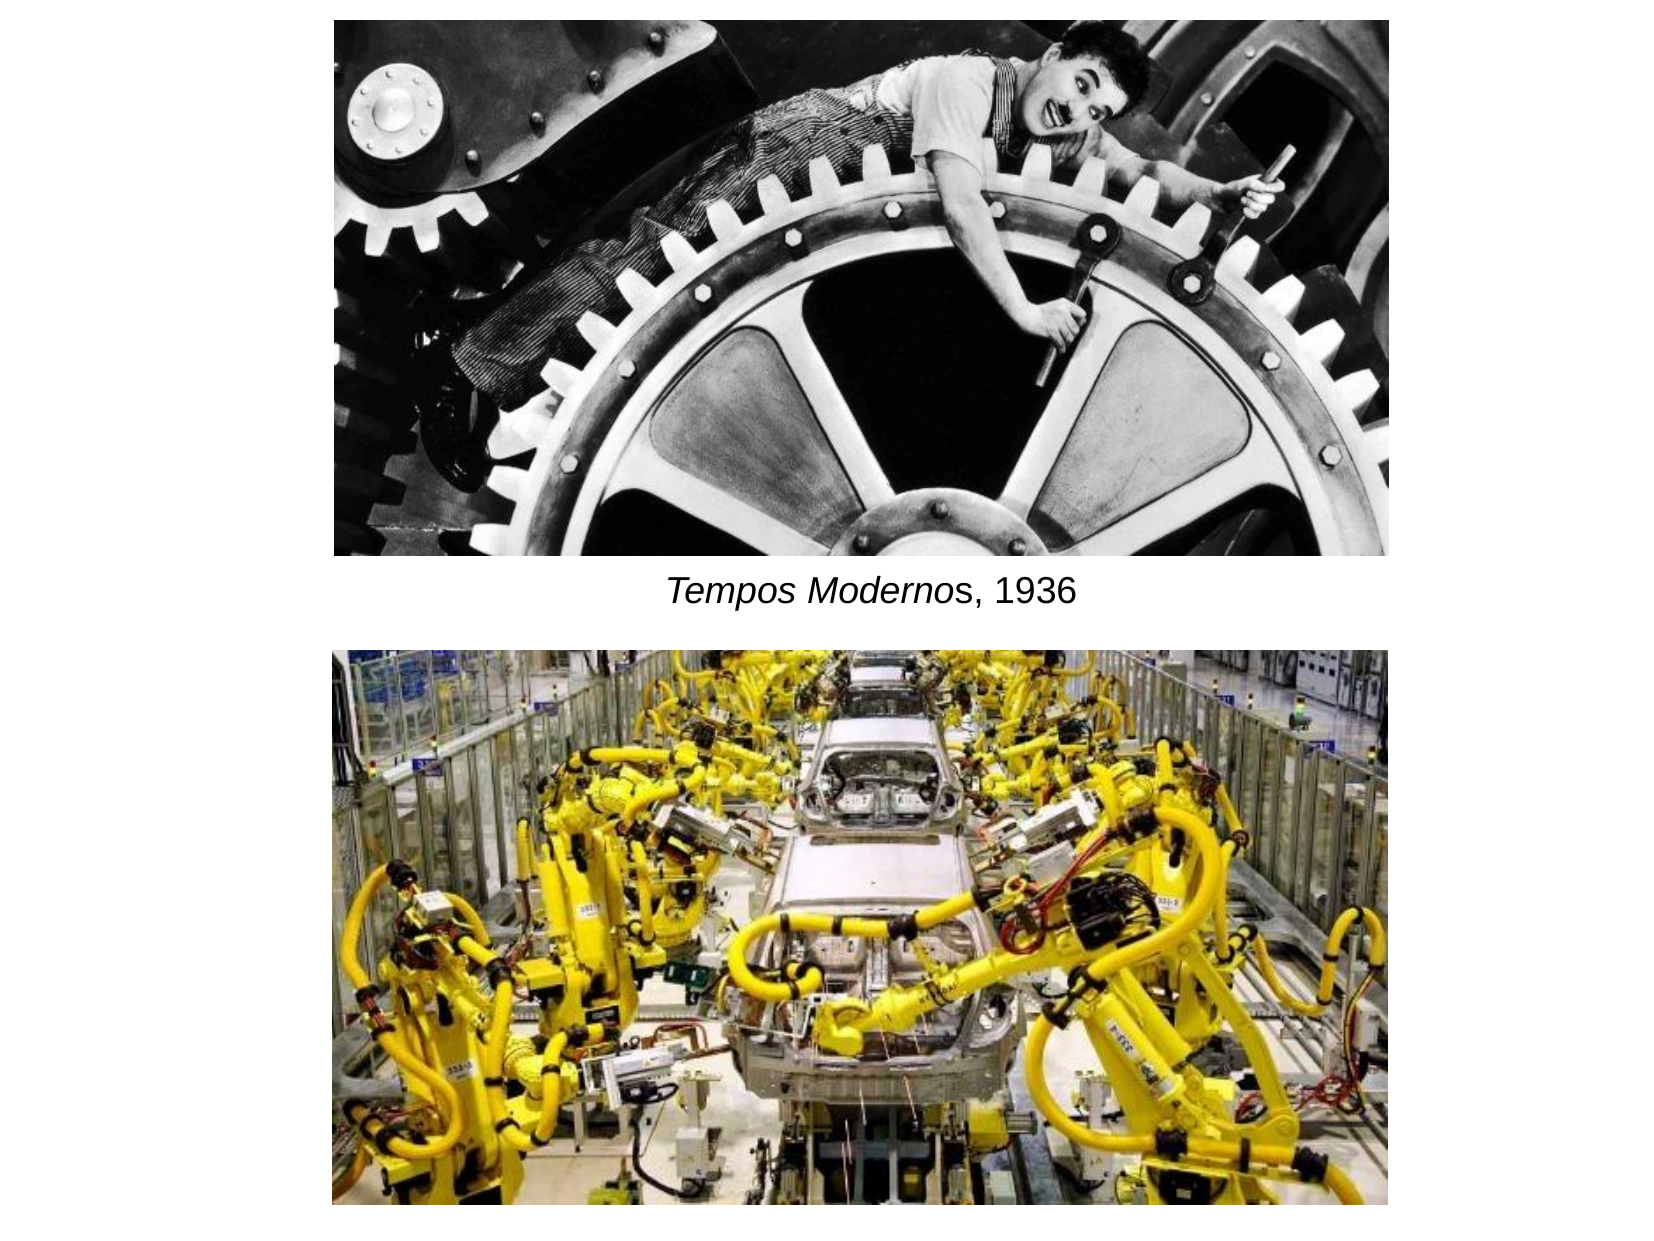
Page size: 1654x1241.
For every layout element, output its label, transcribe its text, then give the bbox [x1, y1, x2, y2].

picture [332, 650, 1388, 1205]
picture [334, 20, 1389, 556]
text_box Tempos Modernos, 1936 [620, 561, 1123, 621]
